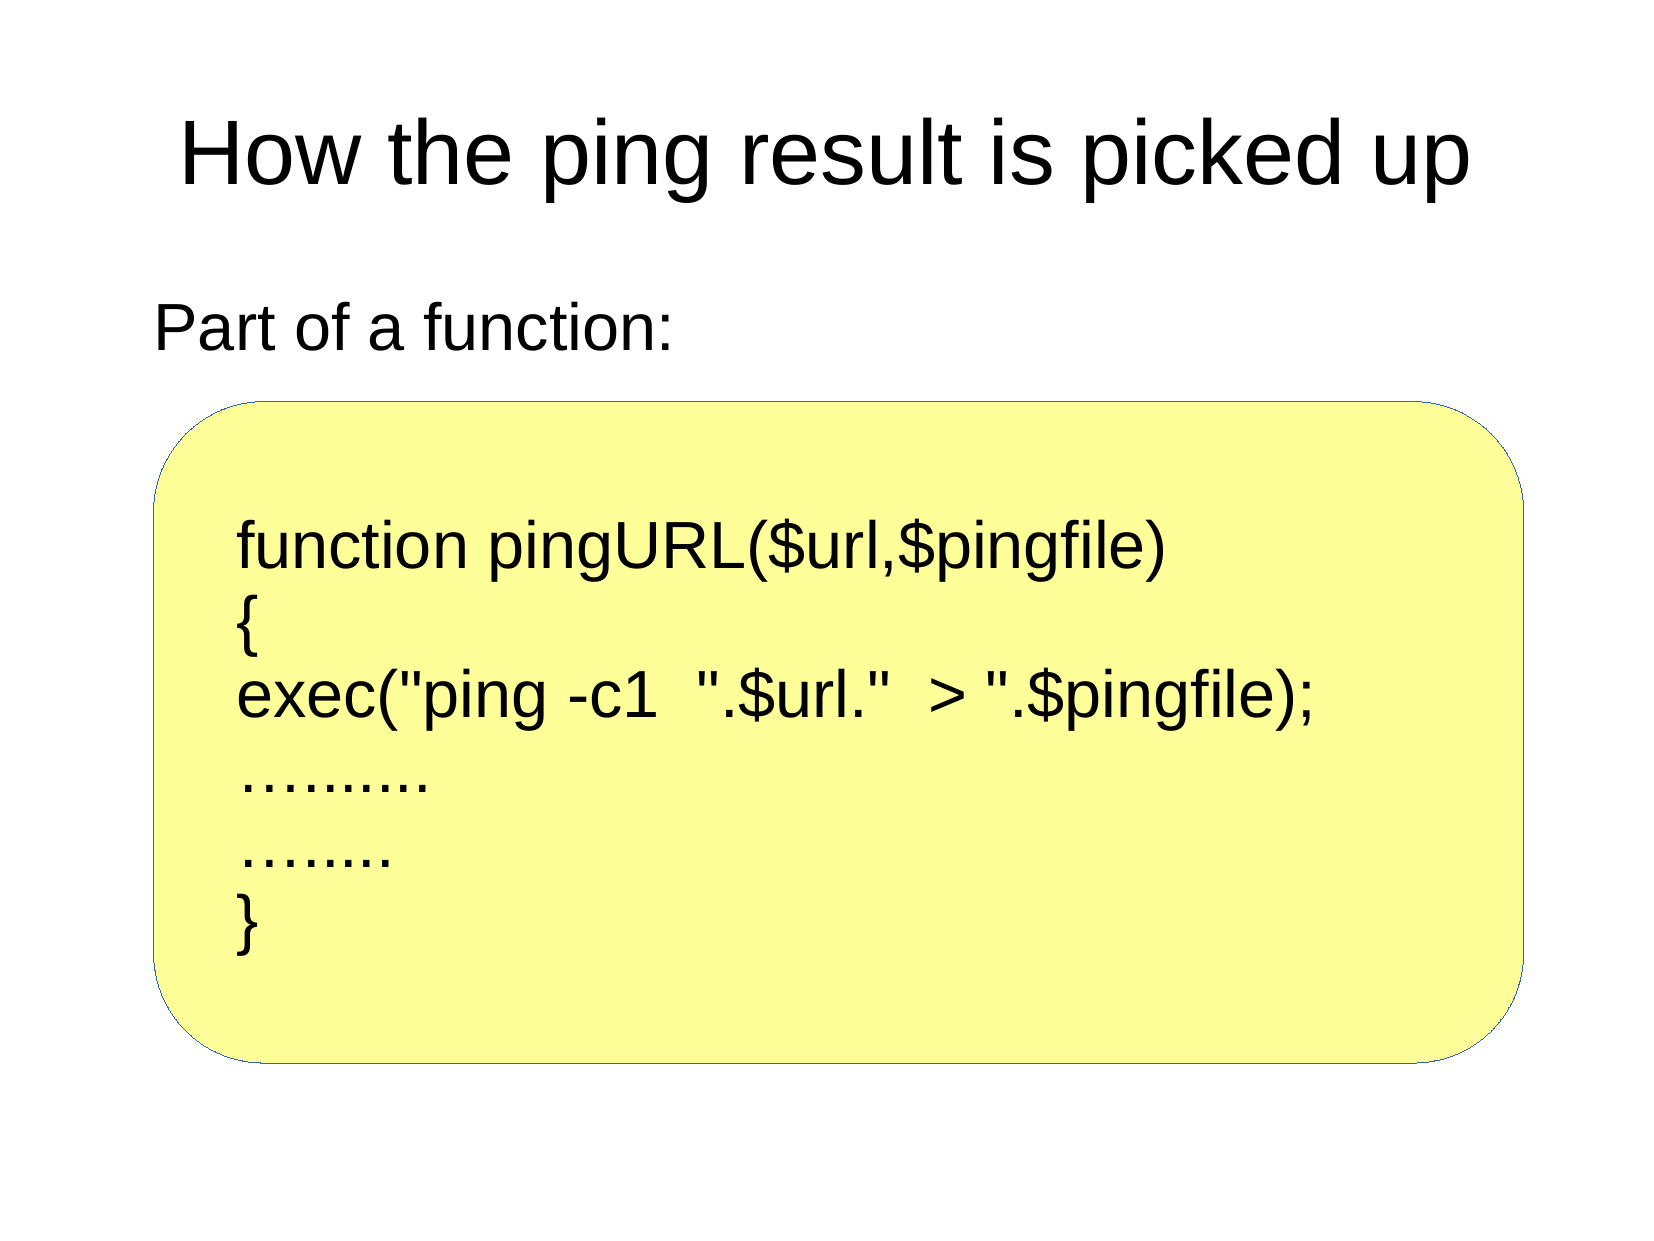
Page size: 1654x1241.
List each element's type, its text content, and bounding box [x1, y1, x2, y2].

title How the ping result is picked up [82, 49, 1571, 257]
text_box function pingURL($url,$pingfile) { exec("ping -c1 ".$url." > ".$pingfile); …....... …..... } [153, 401, 1524, 1064]
list Part of a function: [82, 290, 1571, 1010]
